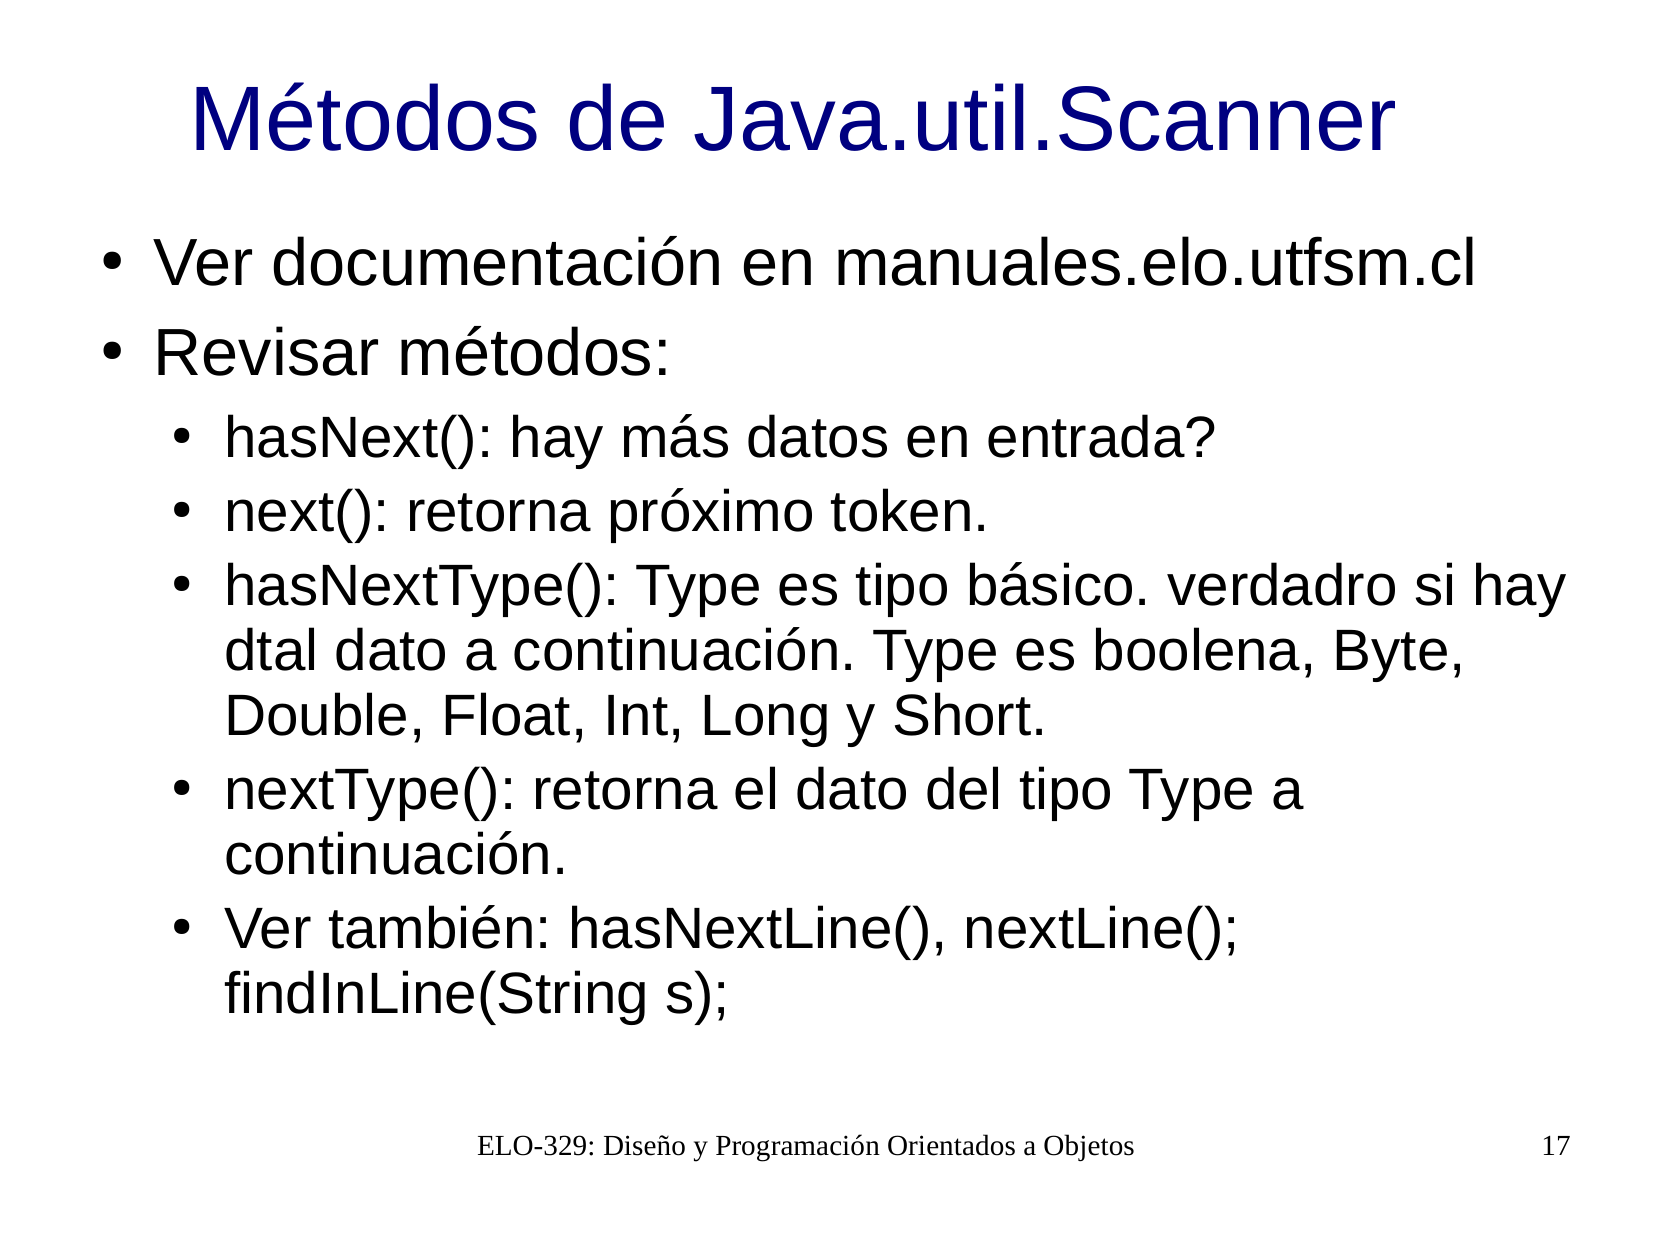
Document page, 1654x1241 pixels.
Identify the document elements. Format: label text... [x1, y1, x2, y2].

title Métodos de Java.util.Scanner [82, 56, 1571, 181]
list Ver documentación en manuales.elo.utfsm.cl Revisar métodos: hasNext(): hay más datos en entrada? next(): retorna próximo token. hasNextType(): Type es tipo básico. verdadro si hay dtal dato a continuación. Type es boolena, Byte, Double, Float, Int, Long y Short. nextType(): retorna el dato del tipo Type a continuación. Ver también: hasNextLine(), nextLine(); findInLine(String s); [82, 225, 1571, 1088]
